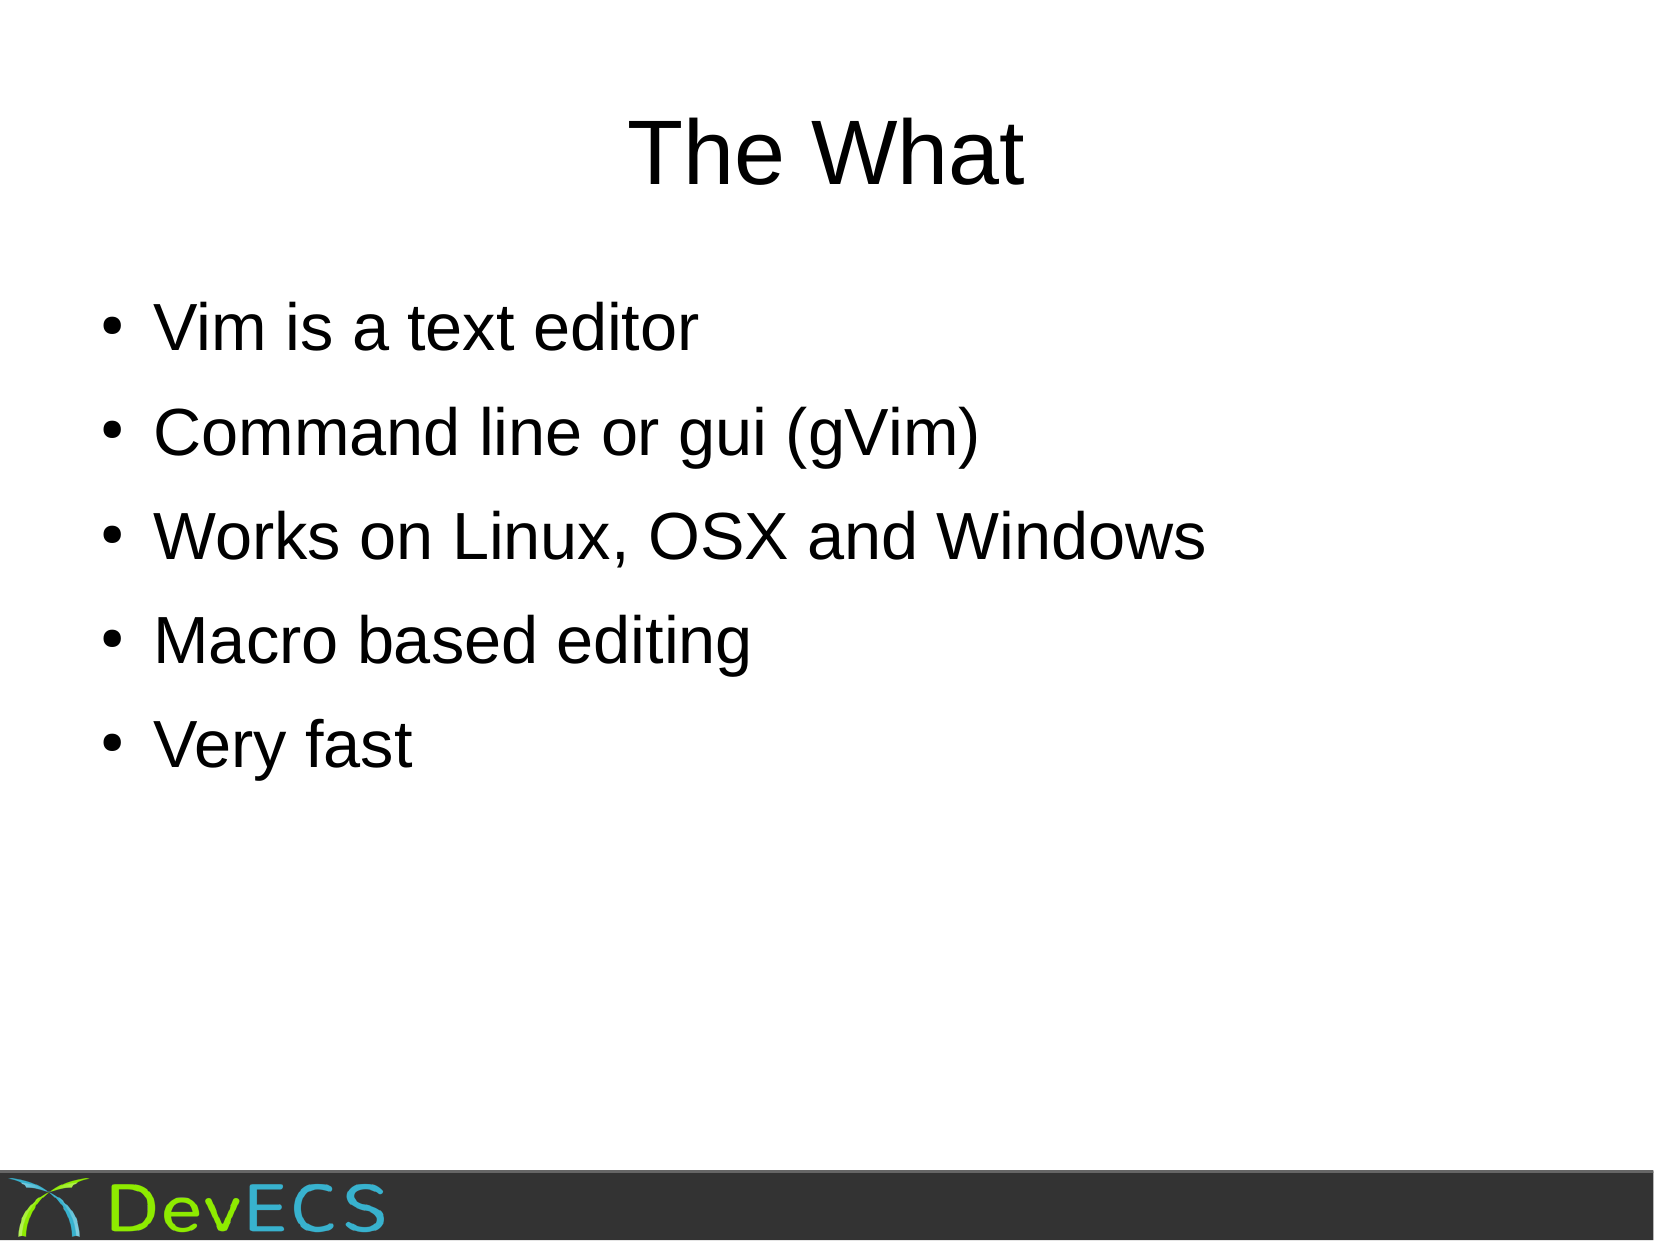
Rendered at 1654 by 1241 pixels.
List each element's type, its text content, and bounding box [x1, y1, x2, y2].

list Vim is a text editor Command line or gui (gVim) Works on Linux, OSX and Windows Macro based editing Very fast [82, 290, 1571, 1109]
picture [8, 1178, 384, 1237]
title The What [82, 49, 1571, 257]
text_box [0, 1173, 1654, 1241]
